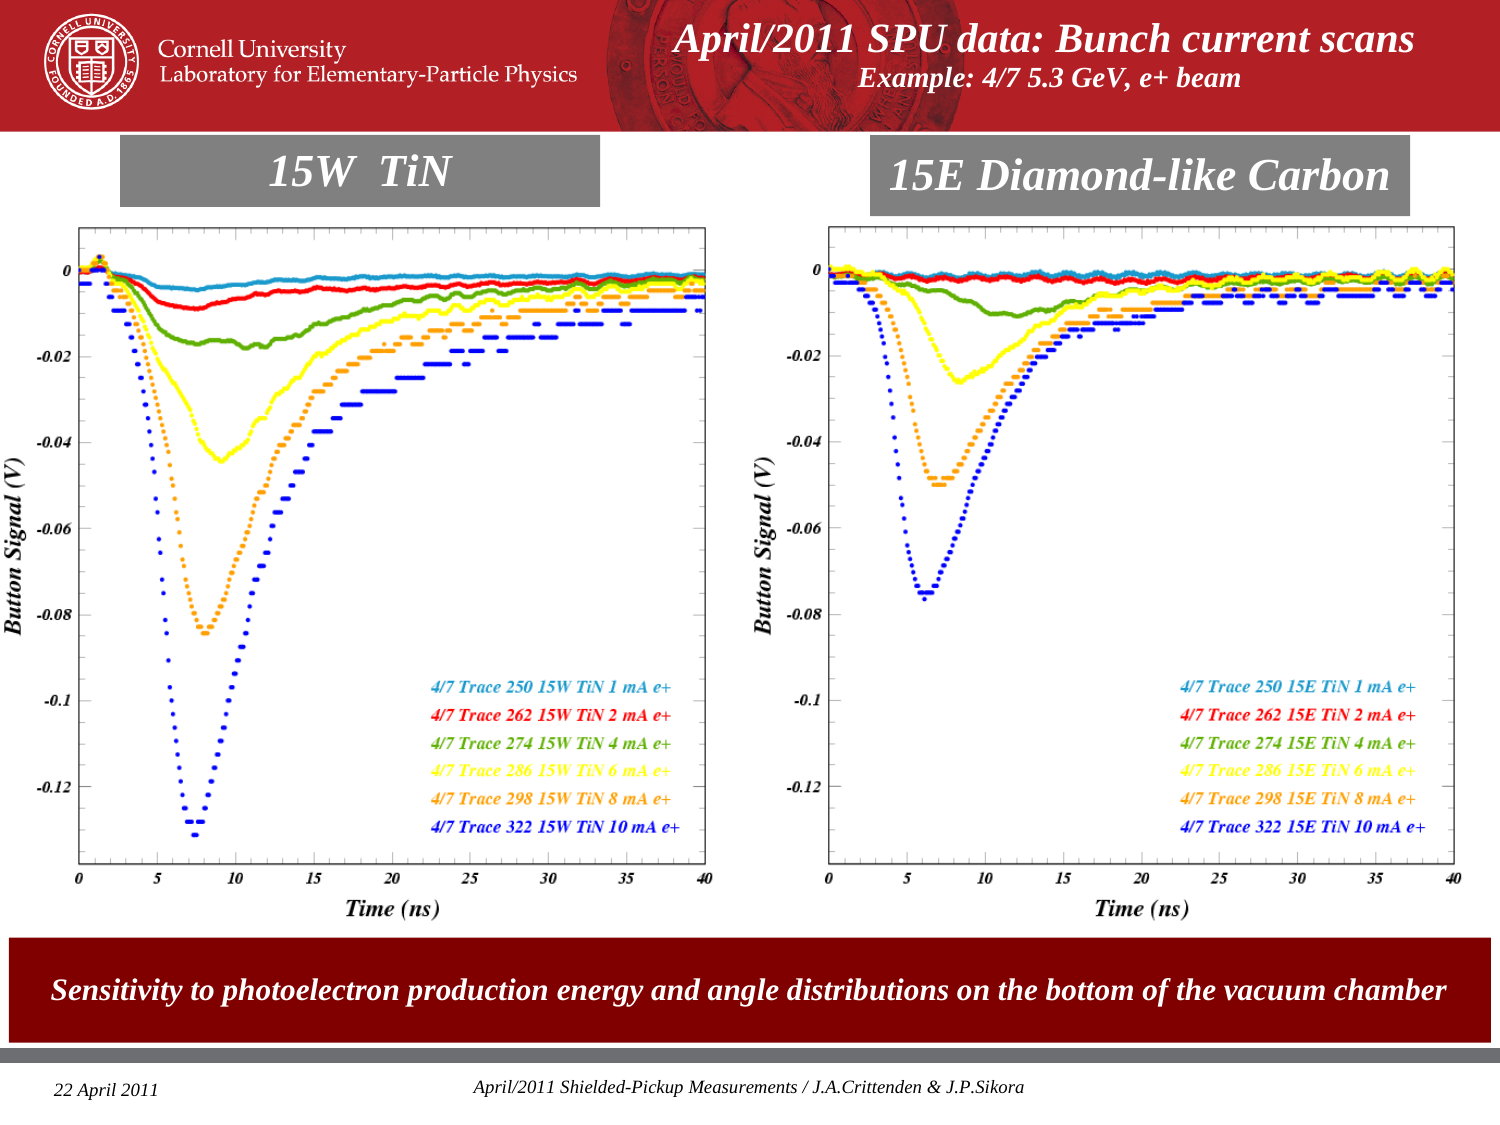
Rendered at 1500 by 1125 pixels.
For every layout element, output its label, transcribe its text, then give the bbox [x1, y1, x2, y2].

text_box April/2011 SPU data: Bunch current scans Example: 4/7 5.3 GeV, e+ beam [599, 7, 1500, 158]
text_box 15W TiN [120, 134, 601, 207]
text_box Sensitivity to photoelectron production energy and angle distributions on the bottom of the vacuum chamber [8, 937, 1491, 1043]
picture [750, 224, 1471, 926]
picture [0, 224, 721, 926]
text_box 15E Diamond-like Carbon [870, 135, 1411, 217]
picture [0, 0, 1500, 132]
